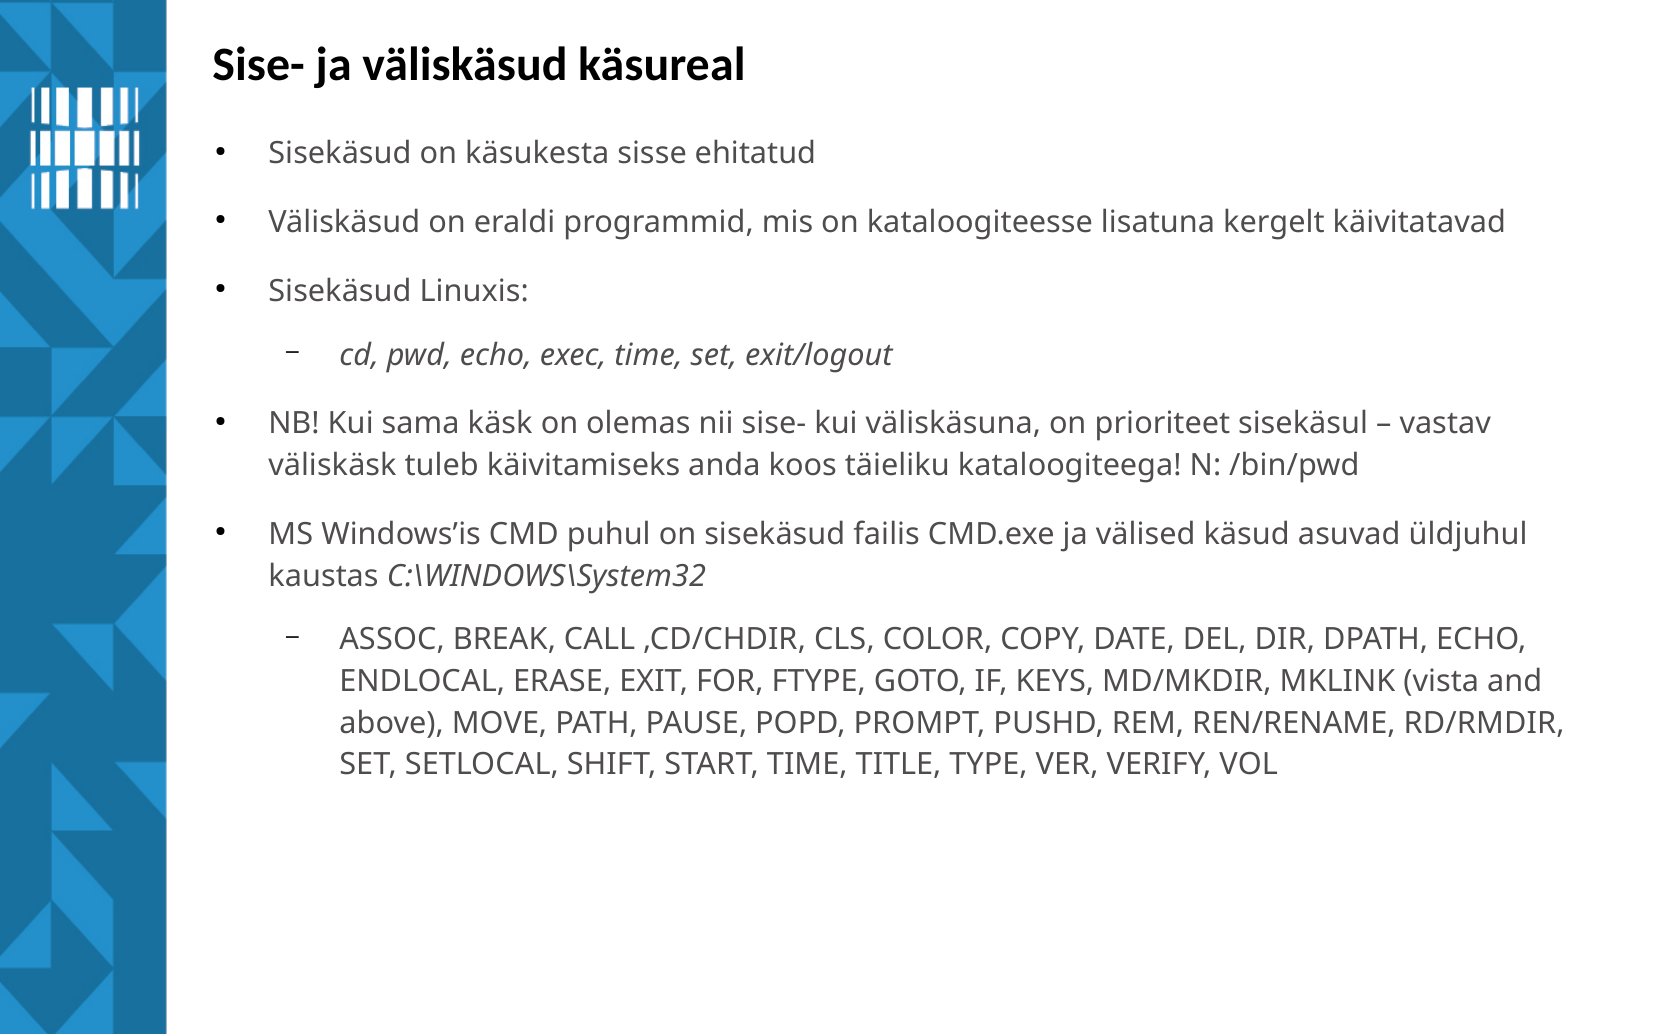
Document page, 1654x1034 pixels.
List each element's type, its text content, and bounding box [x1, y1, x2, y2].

title Sise- ja väliskäsud käsureal [212, 39, 1193, 96]
picture [42, 108, 132, 208]
list Sisekäsud on käsukesta sisse ehitatud Väliskäsud on eraldi programmid, mis on kataloogiteesse lisatuna kergelt käivitatavad Sisekäsud Linuxis: cd, pwd, echo, exec, time, set, exit/logout NB! Kui sama käsk on olemas nii sise- kui väliskäsuna, on prioriteet sisekäsul – vastav väliskäsk tuleb käivitamiseks anda koos täieliku kataloogiteega! N: /bin/pwd MS Windows’is CMD puhul on sisekäsud failis CMD.exe ja välised käsud asuvad üldjuhul kaustas C:\WINDOWS\System32 ASSOC, BREAK, CALL ,CD/CHDIR, CLS, COLOR, COPY, DATE, DEL, DIR, DPATH, ECHO, ENDLOCAL, ERASE, EXIT, FOR, FTYPE, GOTO, IF, KEYS, MD/MKDIR, MKLINK (vista and above), MOVE, PATH, PAUSE, POPD, PROMPT, PUSHD, REM, REN/RENAME, RD/RMDIR, SET, SETLOCAL, SHIFT, START, TIME, TITLE, TYPE, VER, VERIFY, VOL [197, 131, 1607, 987]
